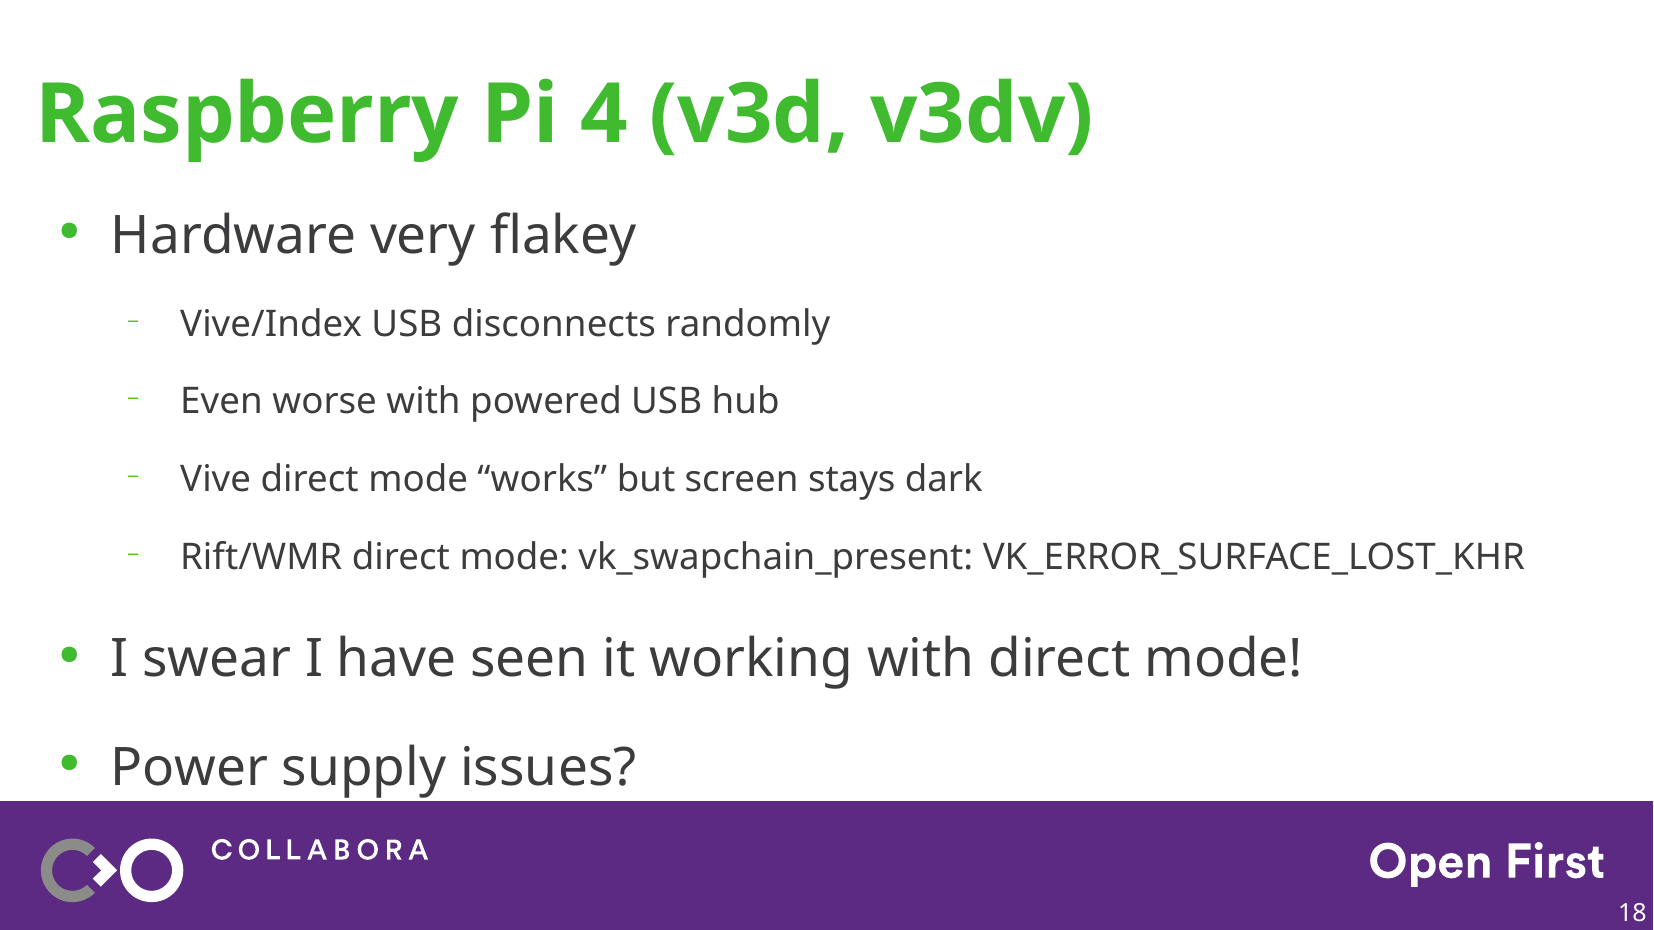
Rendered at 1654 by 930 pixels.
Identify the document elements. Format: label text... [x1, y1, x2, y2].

list Hardware very flakey Vive/Index USB disconnects randomly Even worse with powered USB hub Vive direct mode “works” but screen stays dark Rift/WMR direct mode: vk_swapchain_present: VK_ERROR_SURFACE_LOST_KHR I swear I have seen it working with direct mode! Power supply issues? [41, 160, 1613, 804]
title Raspberry Pi 4 (v3d, v3dv) [35, 61, 1608, 159]
